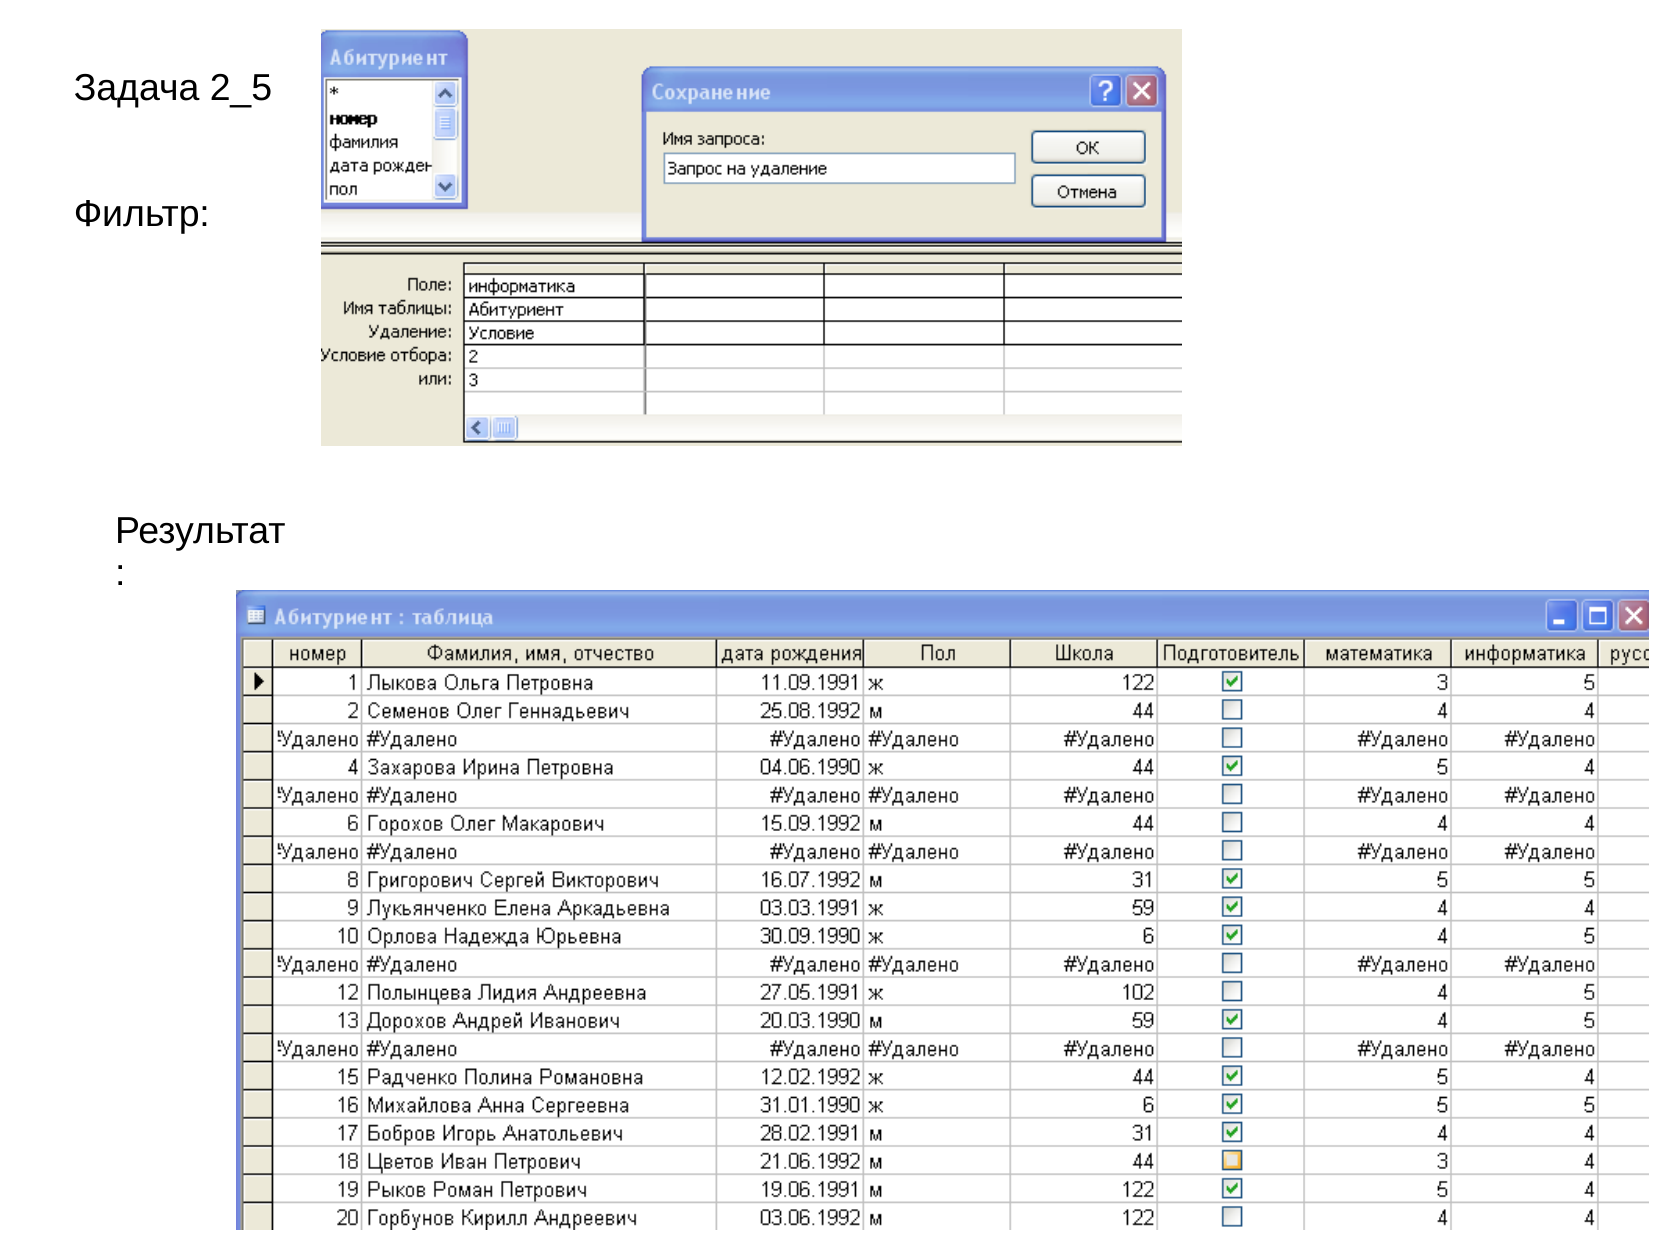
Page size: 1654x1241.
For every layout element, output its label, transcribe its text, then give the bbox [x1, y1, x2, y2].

picture [321, 29, 1182, 446]
picture [236, 590, 1649, 1230]
text_box Задача 2_5 Фильтр: [59, 59, 321, 243]
text_box Результат: [100, 501, 311, 559]
